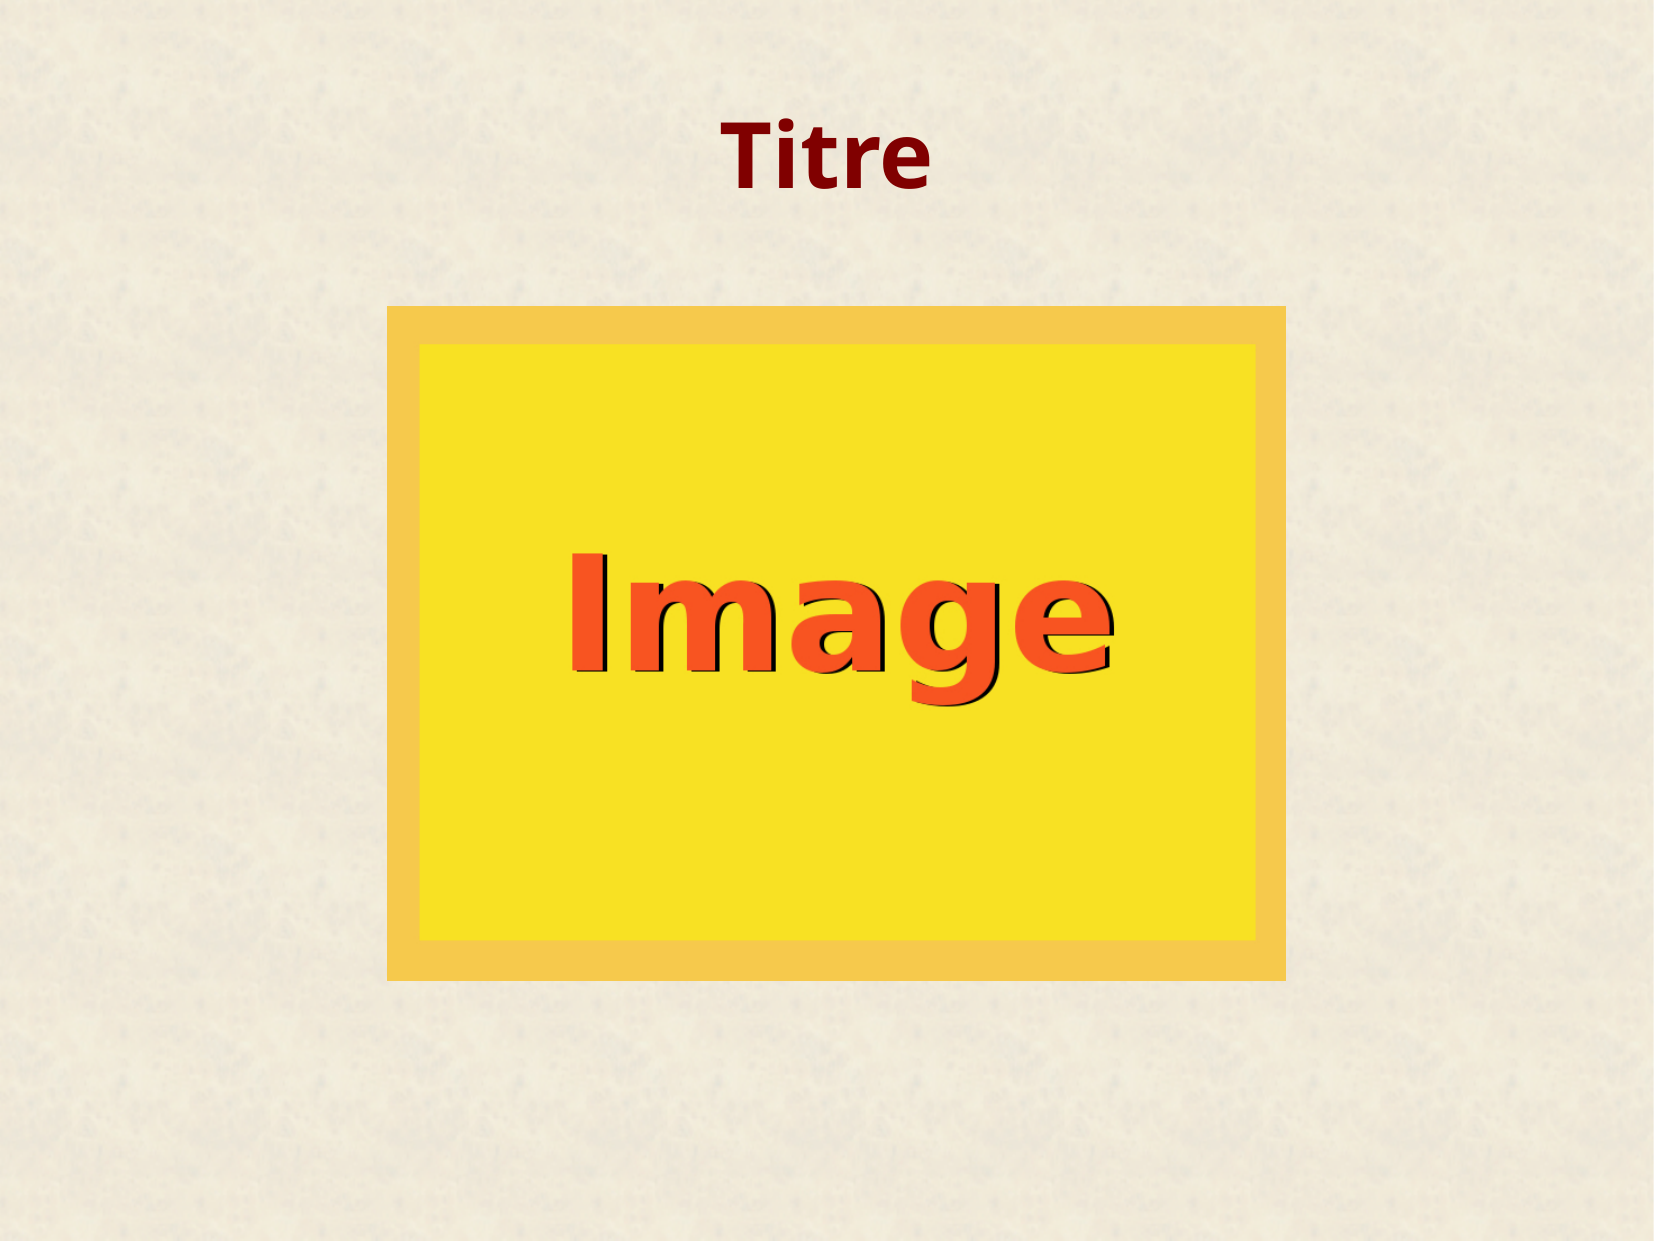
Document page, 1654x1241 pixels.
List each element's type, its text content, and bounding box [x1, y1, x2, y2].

picture [0, 0, 1654, 1241]
title Titre [82, 49, 1571, 257]
